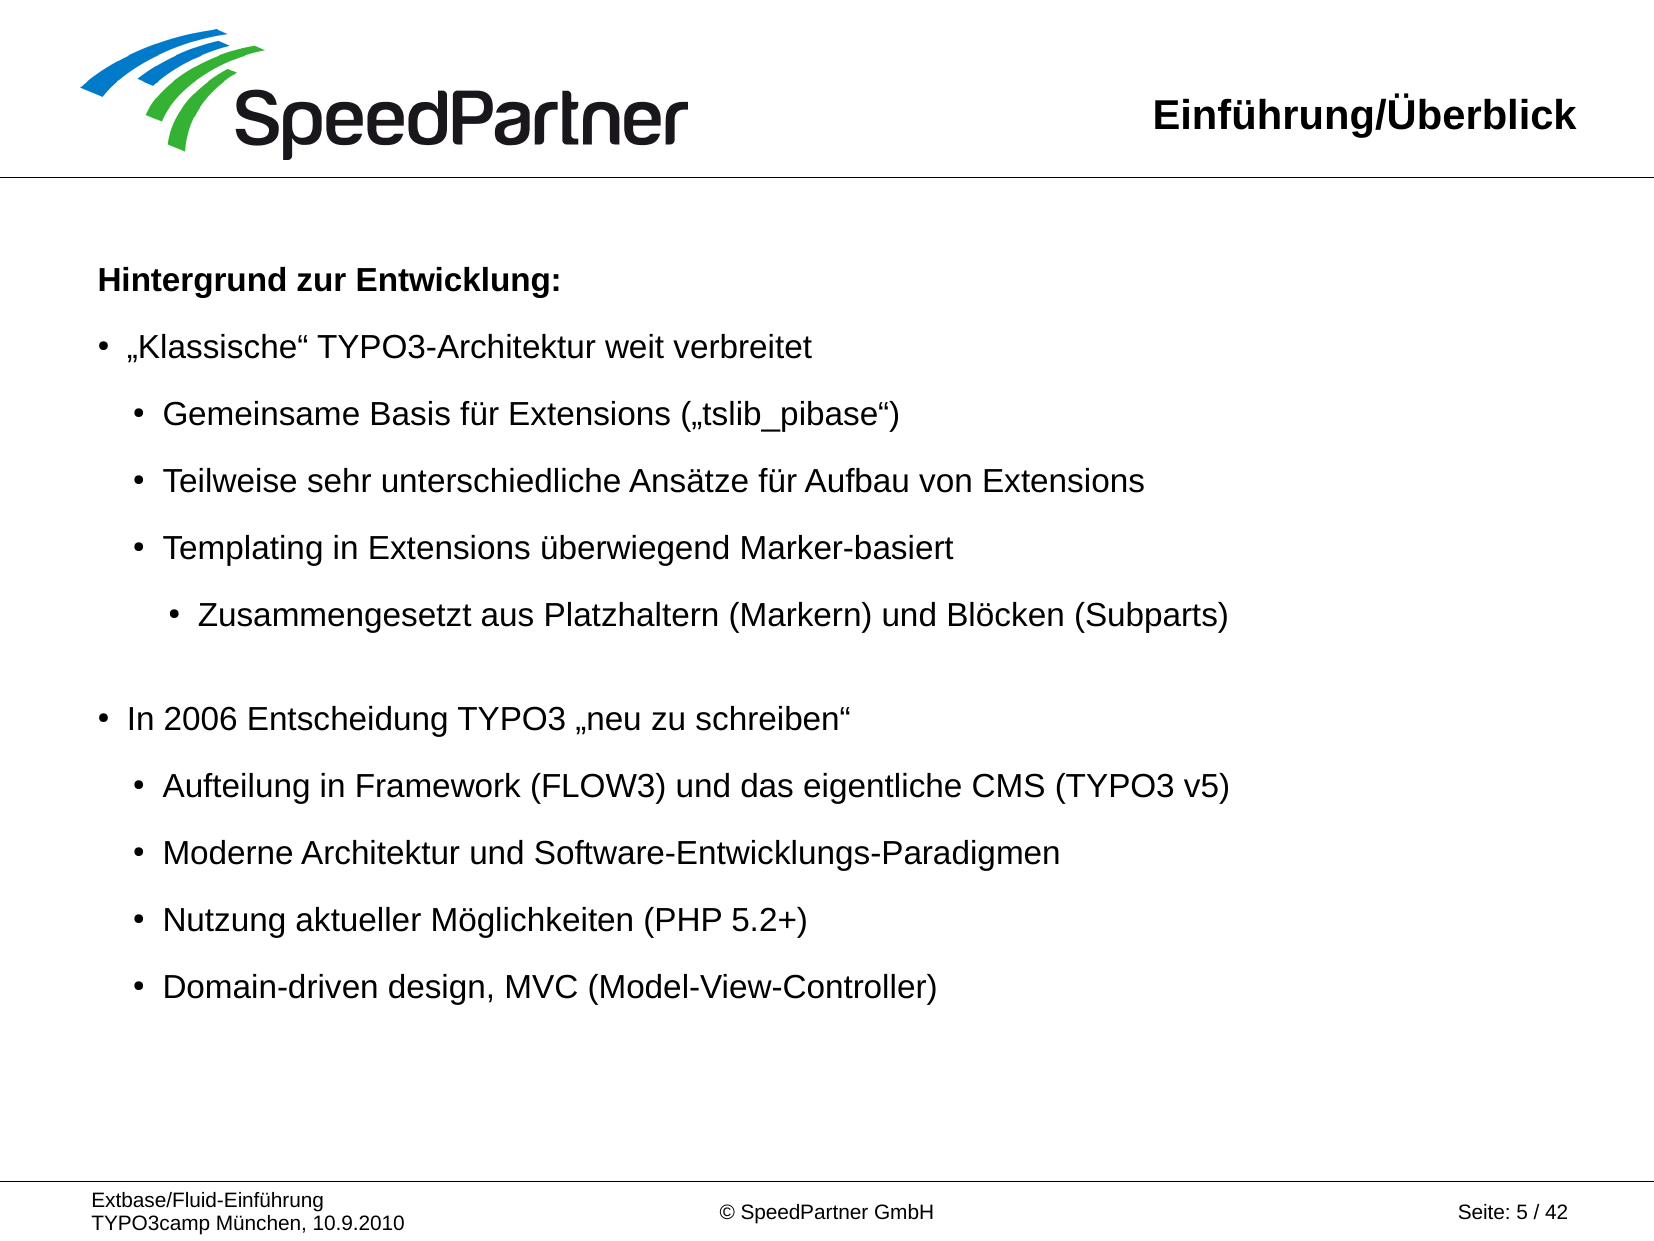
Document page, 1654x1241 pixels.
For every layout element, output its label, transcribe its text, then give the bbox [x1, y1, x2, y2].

text_box Hintergrund zur Entwicklung: „Klassische“ TYPO3-Architektur weit verbreitet Gemeinsame Basis für Extensions („tslib_pibase“) Teilweise sehr unterschiedliche Ansätze für Aufbau von Extensions Templating in Extensions überwiegend Marker-basiert Zusammengesetzt aus Platzhaltern (Markern) und Blöcken (Subparts) In 2006 Entscheidung TYPO3 „neu zu schreiben“ Aufteilung in Framework (FLOW3) und das eigentliche CMS (TYPO3 v5) Moderne Architektur und Software-Entwicklungs-Paradigmen Nutzung aktueller Möglichkeiten (PHP 5.2+) Domain-driven design, MVC (Model-View-Controller) [82, 253, 1565, 1151]
title Einführung/Überblick [590, 70, 1577, 160]
picture [80, 29, 688, 160]
